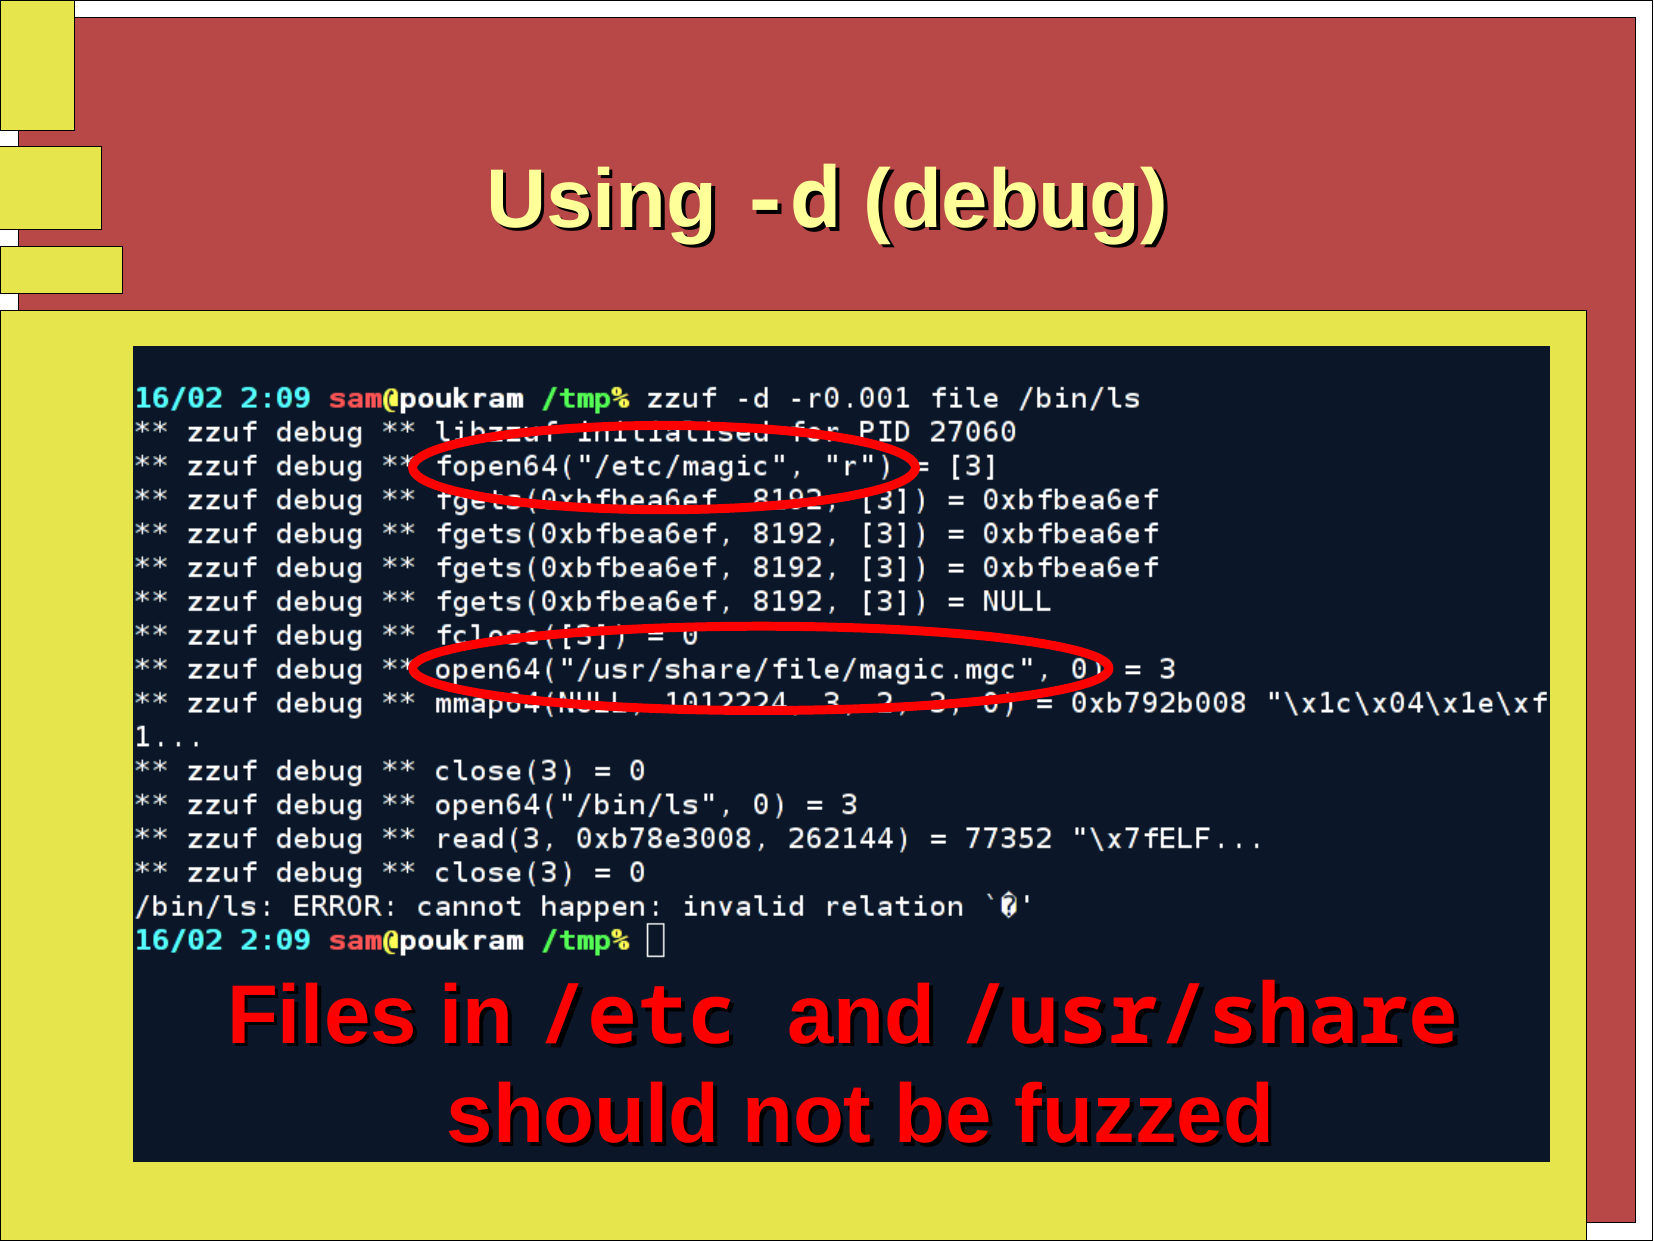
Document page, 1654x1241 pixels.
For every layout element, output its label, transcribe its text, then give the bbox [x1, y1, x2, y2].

picture [133, 346, 1550, 1162]
title Using -d (debug) [121, 91, 1534, 299]
title Files in /etc and /usr/share should not be fuzzed [152, 953, 1534, 1161]
